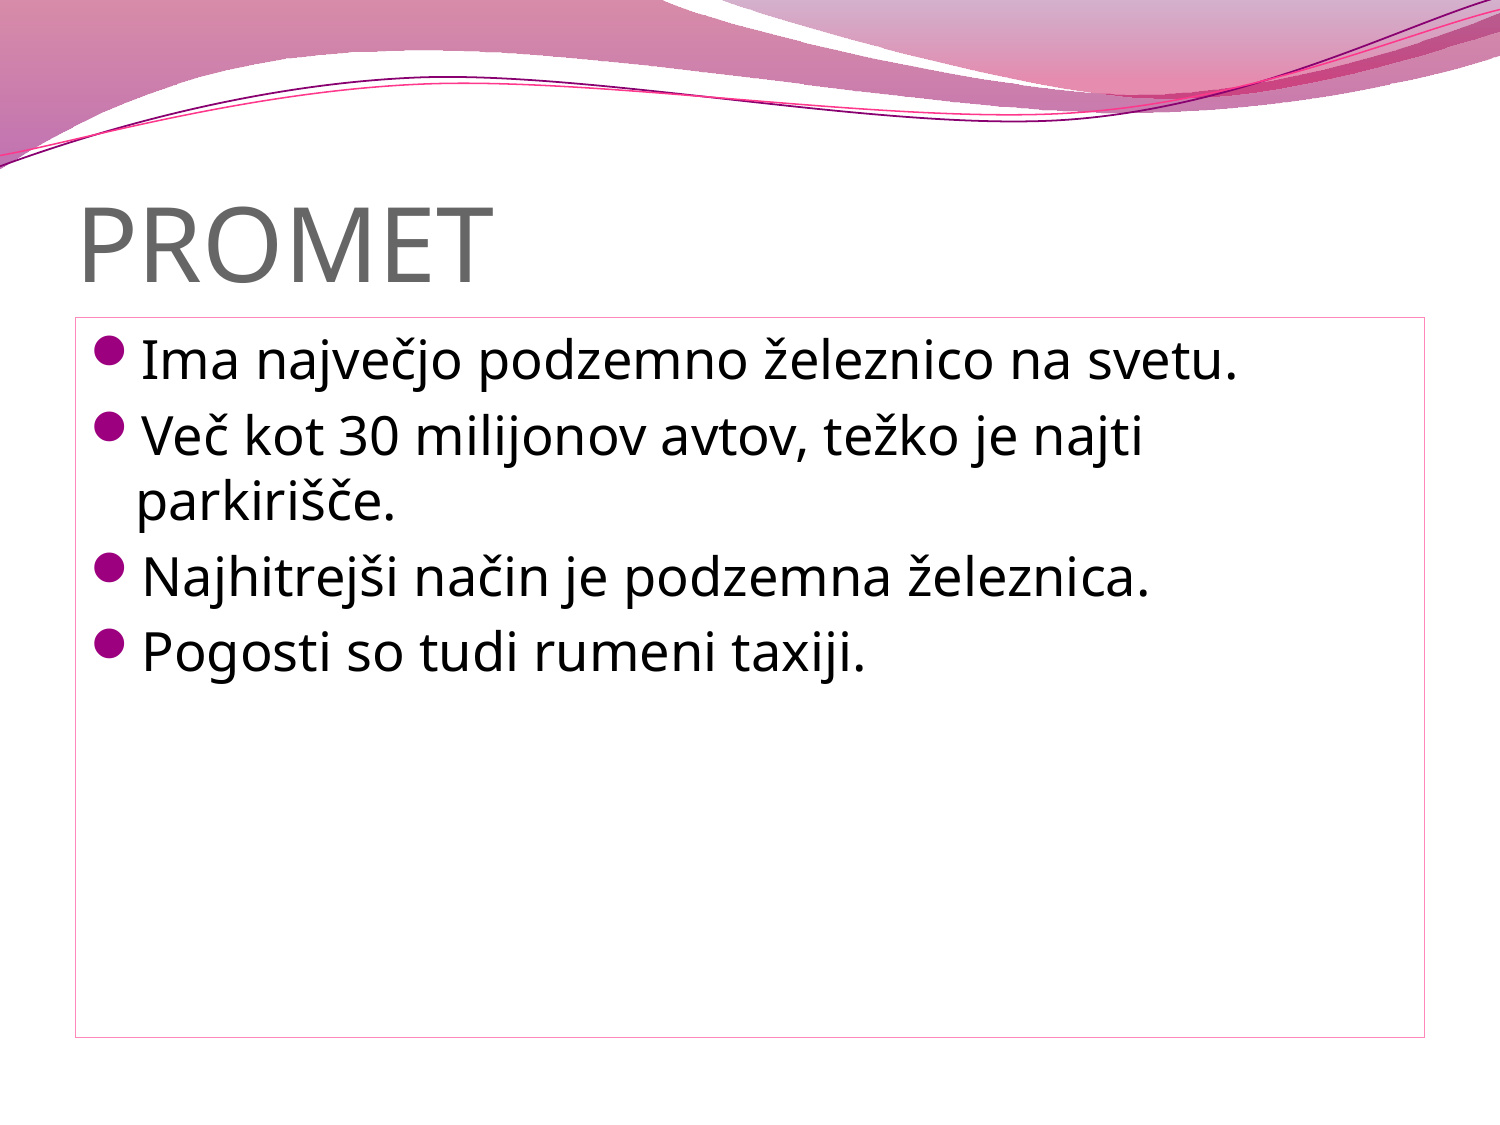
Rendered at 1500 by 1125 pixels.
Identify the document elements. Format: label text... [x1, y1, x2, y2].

title PROMET [75, 115, 1425, 304]
list Ima največjo podzemno železnico na svetu. Več kot 30 milijonov avtov, težko je najti parkirišče. Najhitrejši način je podzemna železnica. Pogosti so tudi rumeni taxiji. [75, 317, 1425, 1038]
